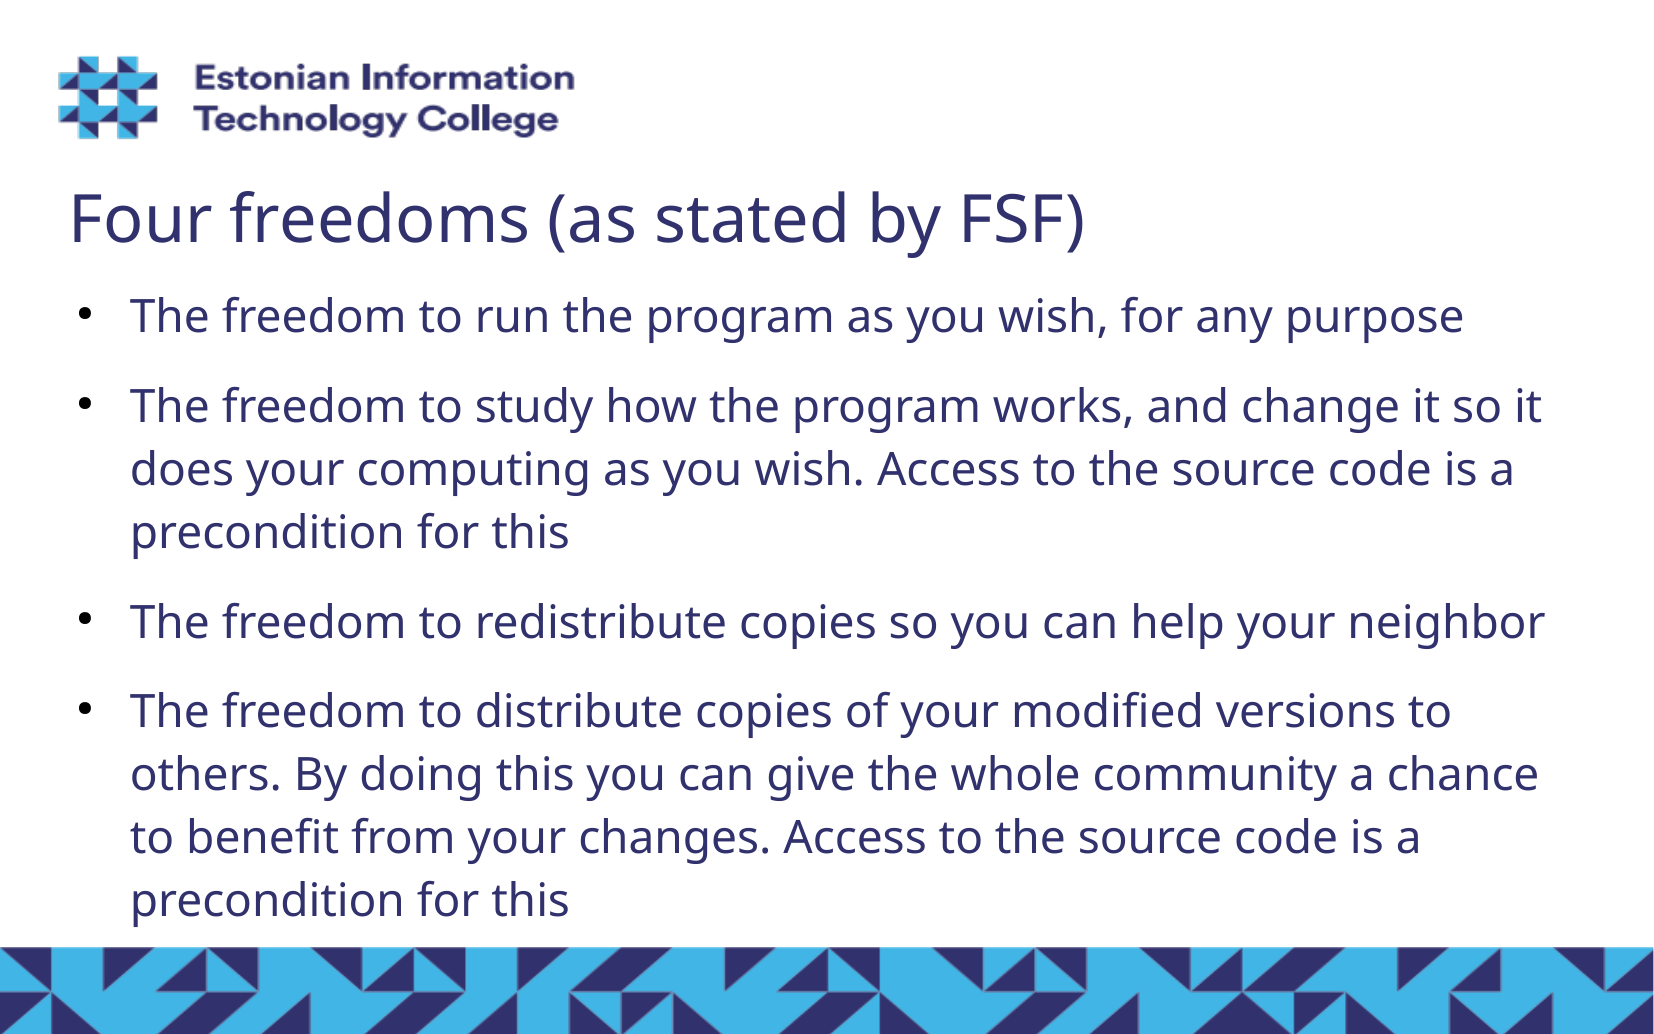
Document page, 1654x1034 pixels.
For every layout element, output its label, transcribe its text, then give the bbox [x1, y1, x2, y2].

title Four freedoms (as stated by FSF) [68, 147, 1536, 283]
list The freedom to run the program as you wish, for any purpose The freedom to study how the program works, and change it so it does your computing as you wish. Access to the source code is a precondition for this The freedom to redistribute copies so you can help your neighbor The freedom to distribute copies of your modified versions to others. By doing this you can give the whole community a chance to benefit from your changes. Access to the source code is a precondition for this [59, 283, 1595, 936]
